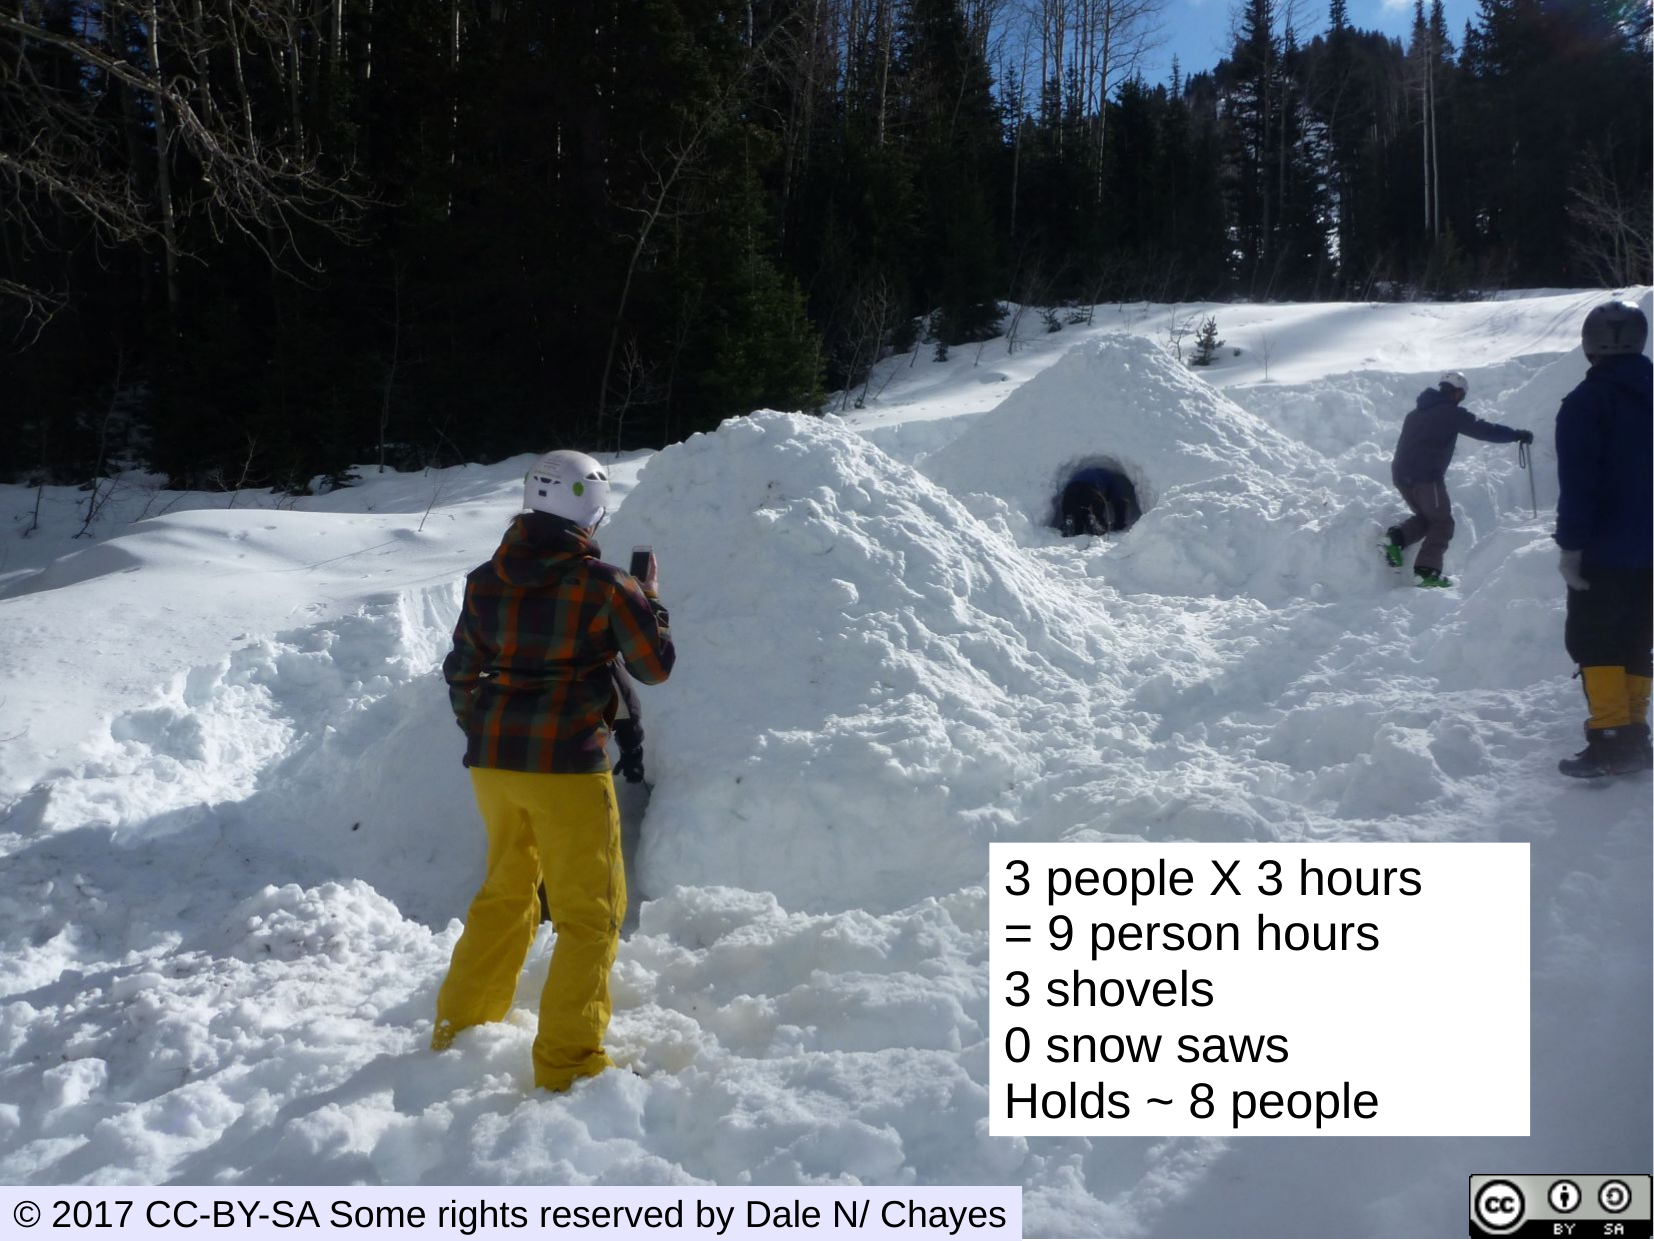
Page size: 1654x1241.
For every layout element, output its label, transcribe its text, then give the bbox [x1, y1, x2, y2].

picture [0, 0, 1654, 1239]
text_box © 2017 CC-BY-SA Some rights reserved by Dale N/ Chayes [0, 1186, 1023, 1241]
text_box 3 people X 3 hours = 9 person hours 3 shovels 0 snow saws Holds ~ 8 people [989, 842, 1531, 1137]
